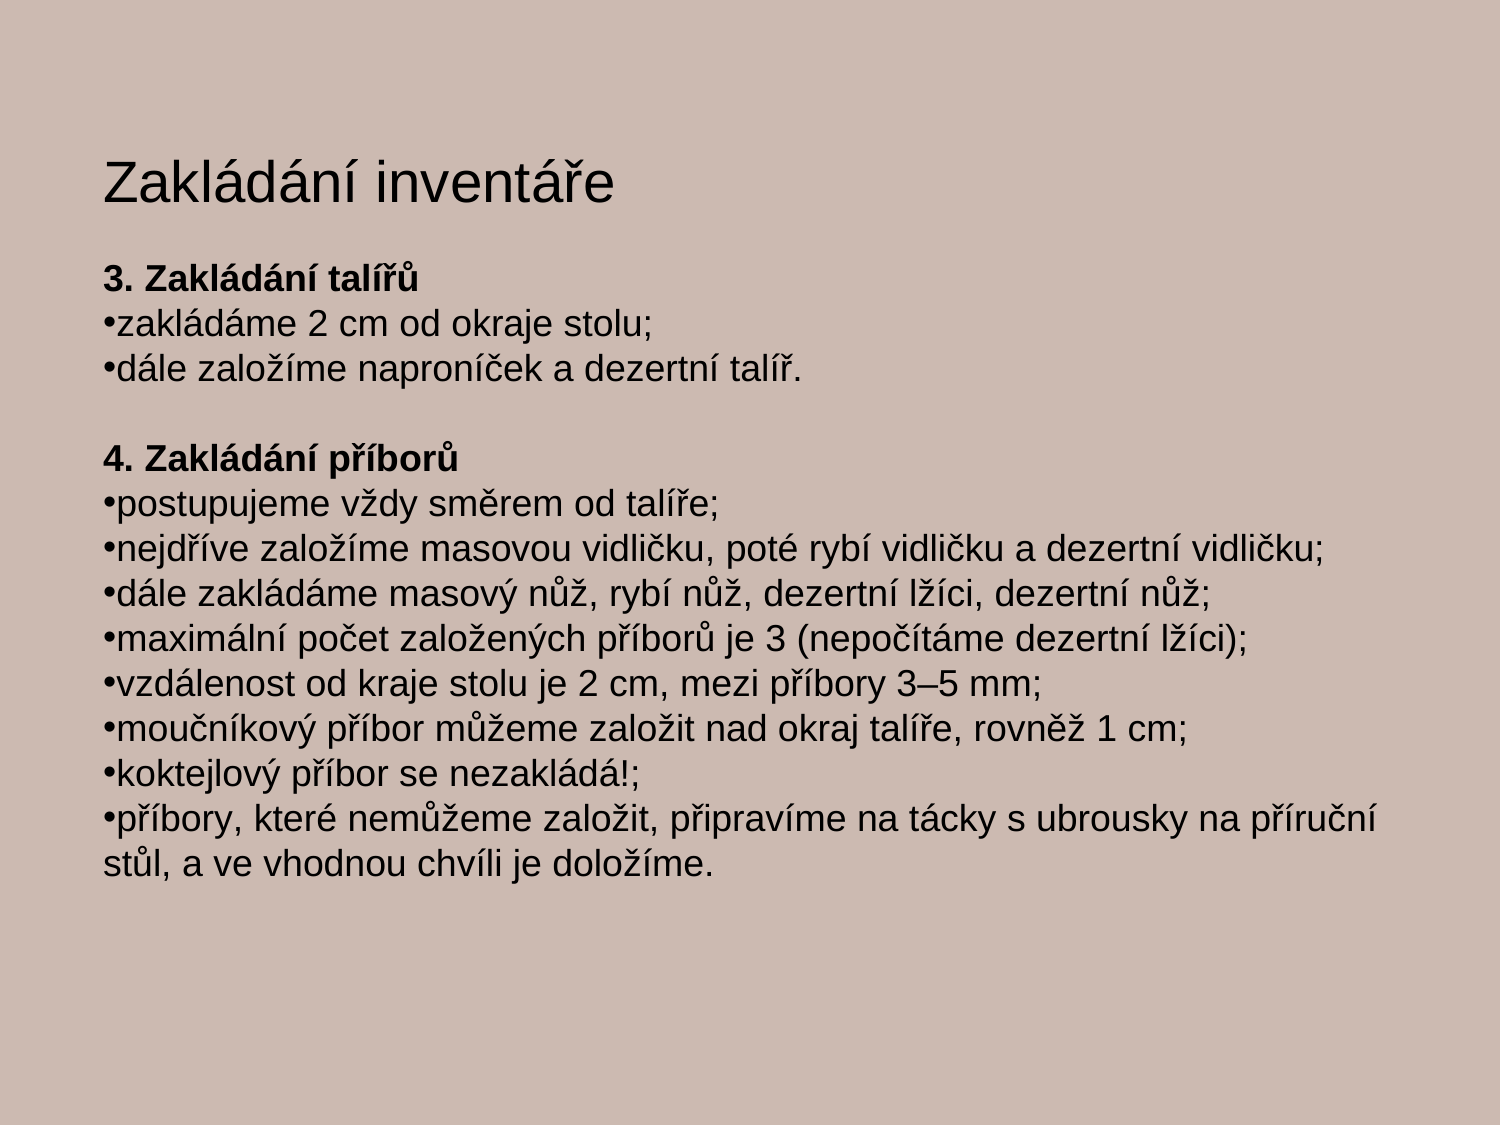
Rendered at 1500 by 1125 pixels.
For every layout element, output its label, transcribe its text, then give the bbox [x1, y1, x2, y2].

text_box Zakládání inventáře 3. Zakládání talířů zakládáme 2 cm od okraje stolu; dále založíme naproníček a dezertní talíř. 4. Zakládání příborů postupujeme vždy směrem od talíře; nejdříve založíme masovou vidličku, poté rybí vidličku a dezertní vidličku; dále zakládáme masový nůž, rybí nůž, dezertní lžíci, dezertní nůž; maximální počet založených příborů je 3 (nepočítáme dezertní lžíci); vzdálenost od kraje stolu je 2 cm, mezi příbory 3–5 mm; moučníkový příbor můžeme založit nad okraj talíře, rovněž 1 cm; koktejlový příbor se nezakládá!; příbory, které nemůžeme založit, připravíme na tácky s ubrousky na příruční stůl, a ve vhodnou chvíli je doložíme. [88, 136, 1400, 892]
